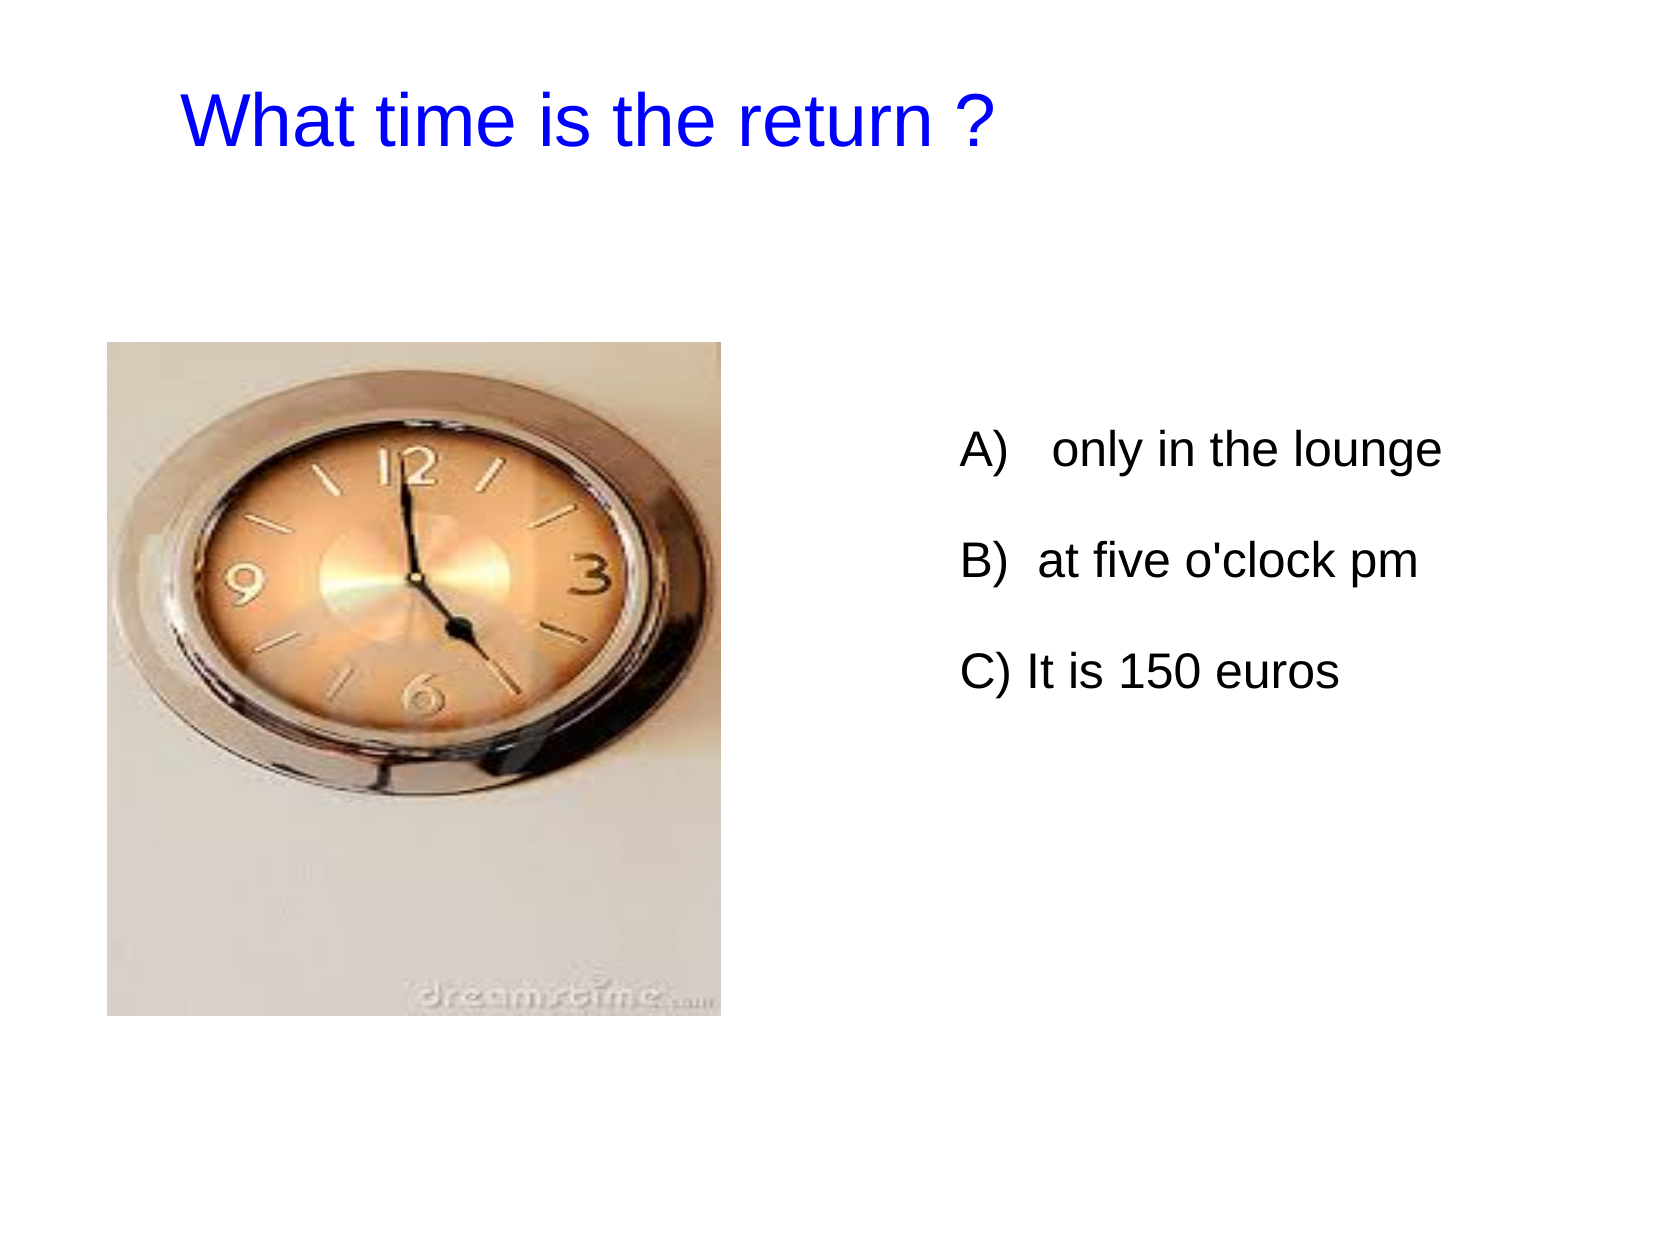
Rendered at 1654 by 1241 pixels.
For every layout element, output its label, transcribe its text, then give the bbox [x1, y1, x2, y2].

picture [107, 342, 721, 1016]
text_box What time is the return ? [165, 70, 1430, 170]
text_box A) only in the lounge B) at five o'clock pm C) It is 150 euros [944, 413, 1489, 707]
